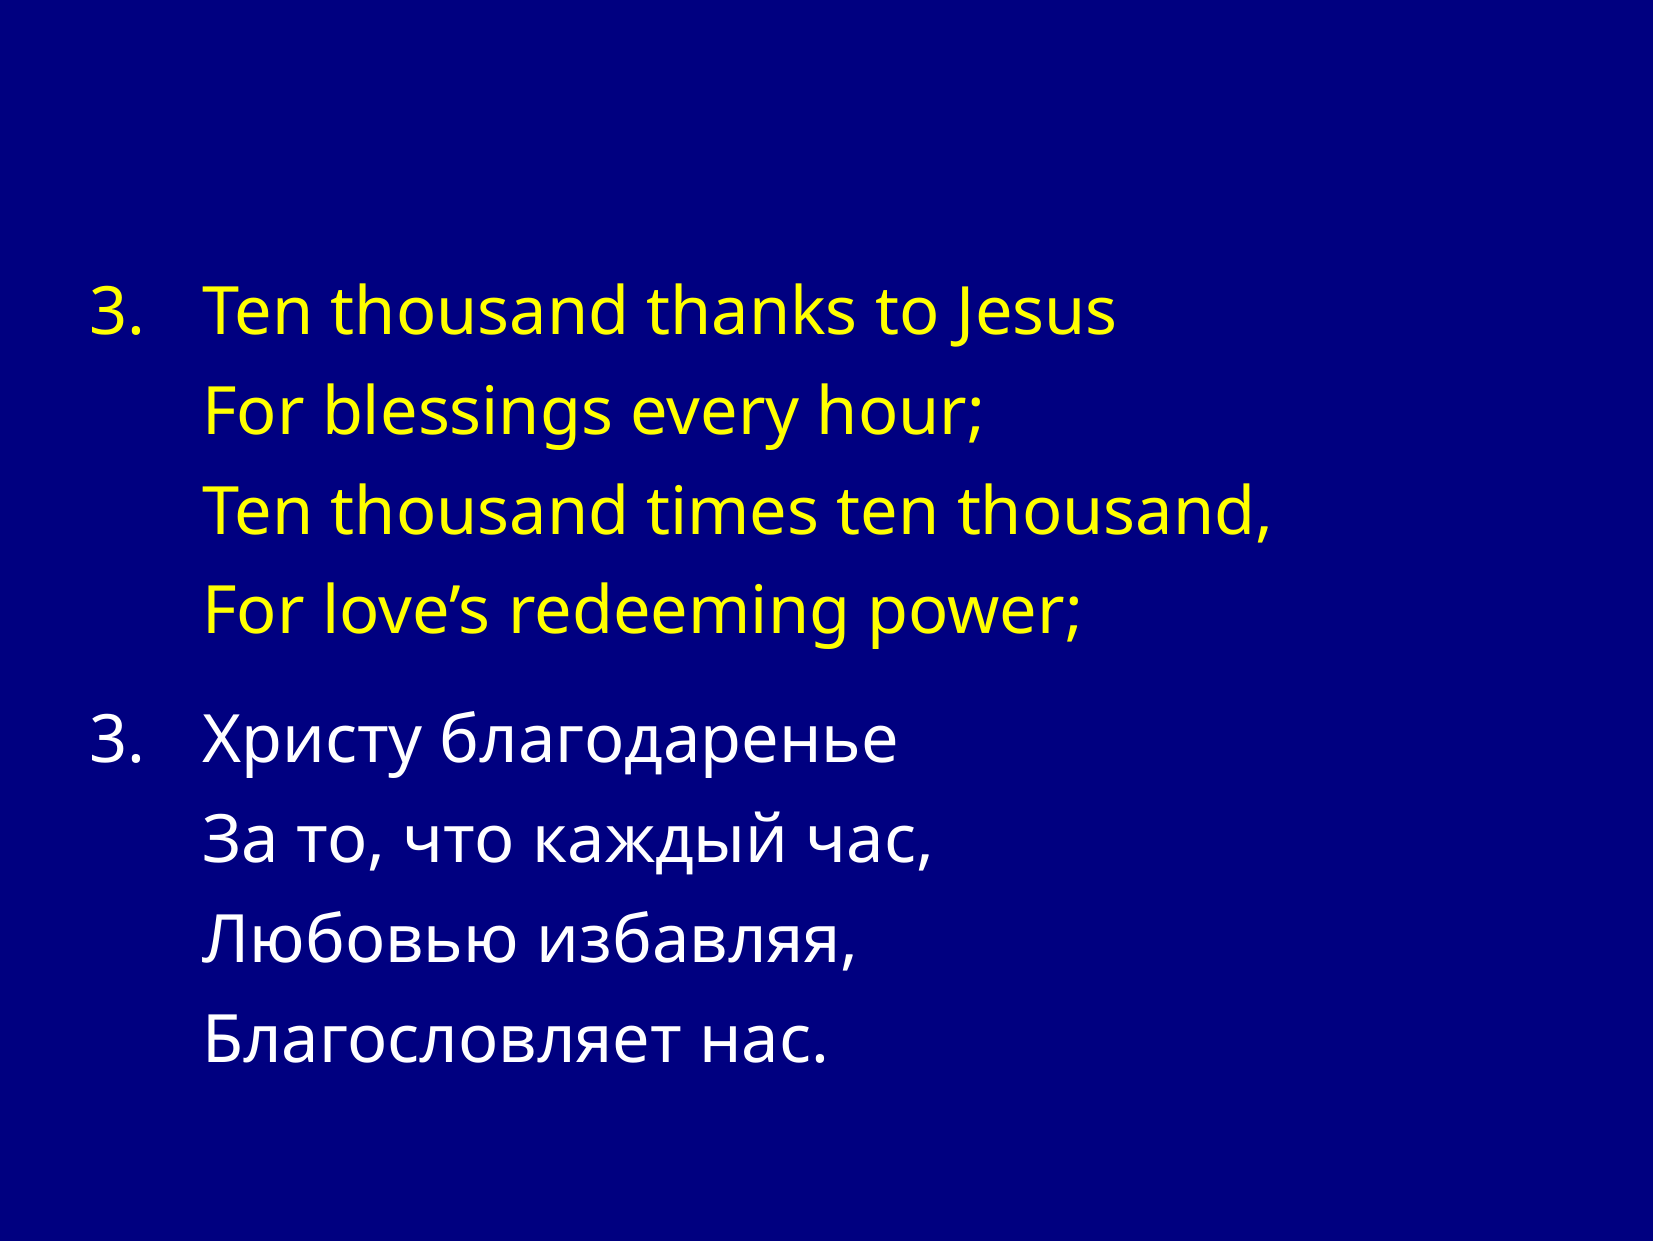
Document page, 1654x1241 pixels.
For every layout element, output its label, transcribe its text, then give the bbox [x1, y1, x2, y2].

text_box 3. Ten thousand thanks to Jesus For blessings every hour; Ten thousand times ten thousand, For love’s redeeming power; [75, 56, 1576, 638]
text_box 3. Христу благодаренье За то, что каждый час, Любовью избавляя, Благословляет нас. [75, 675, 1576, 1163]
